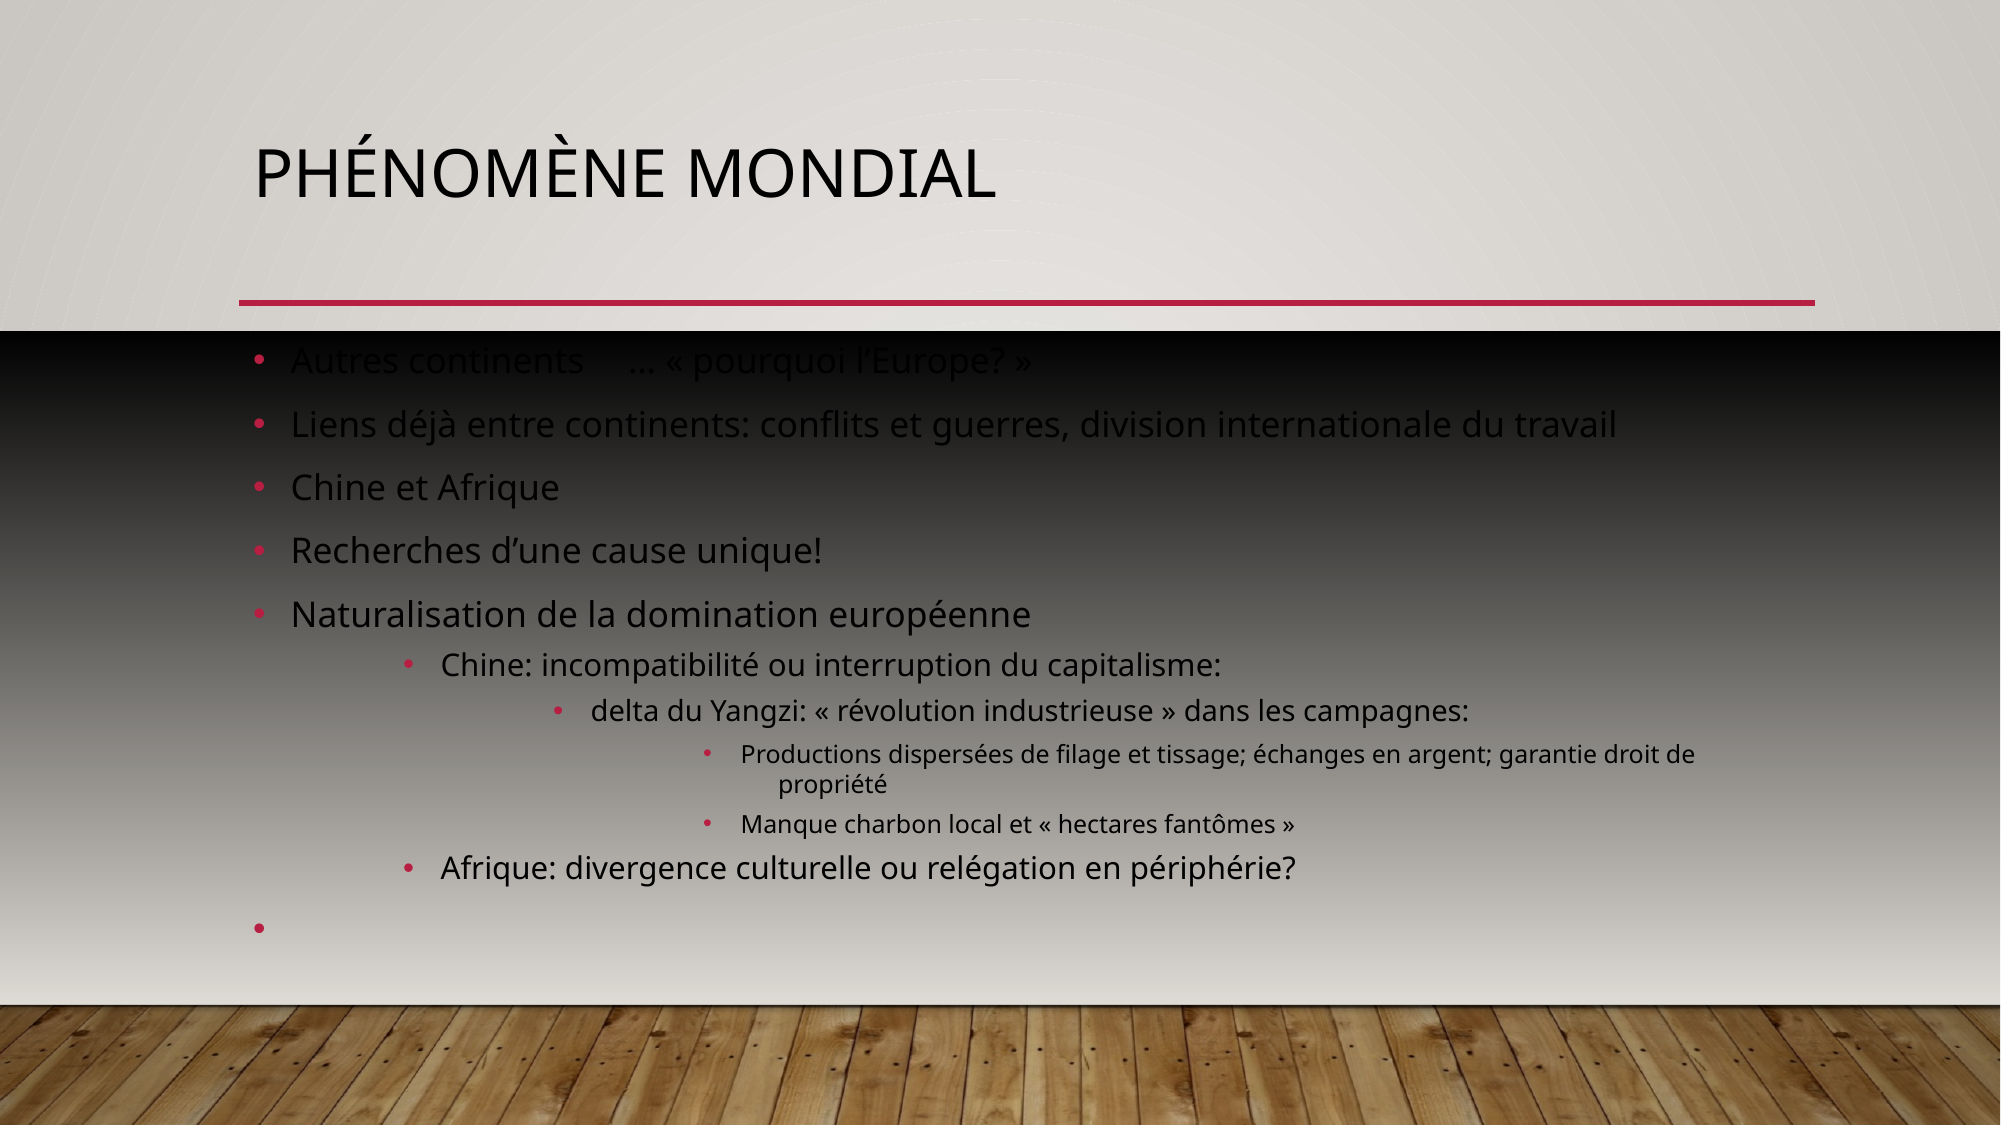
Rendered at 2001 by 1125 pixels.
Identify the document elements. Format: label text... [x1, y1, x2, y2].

list Autres continents … « pourquoi l’Europe? » Liens déjà entre continents: conflits et guerres, division internationale du travail Chine et Afrique Recherches d’une cause unique! Naturalisation de la domination européenne Chine: incompatibilité ou interruption du capitalisme: delta du Yangzi: « révolution industrieuse » dans les campagnes: Productions dispersées de filage et tissage; échanges en argent; garantie droit de propriété Manque charbon local et « hectares fantômes » Afrique: divergence culturelle ou relégation en périphérie? [238, 330, 1814, 897]
title Phénomène mondial [238, 131, 1814, 305]
